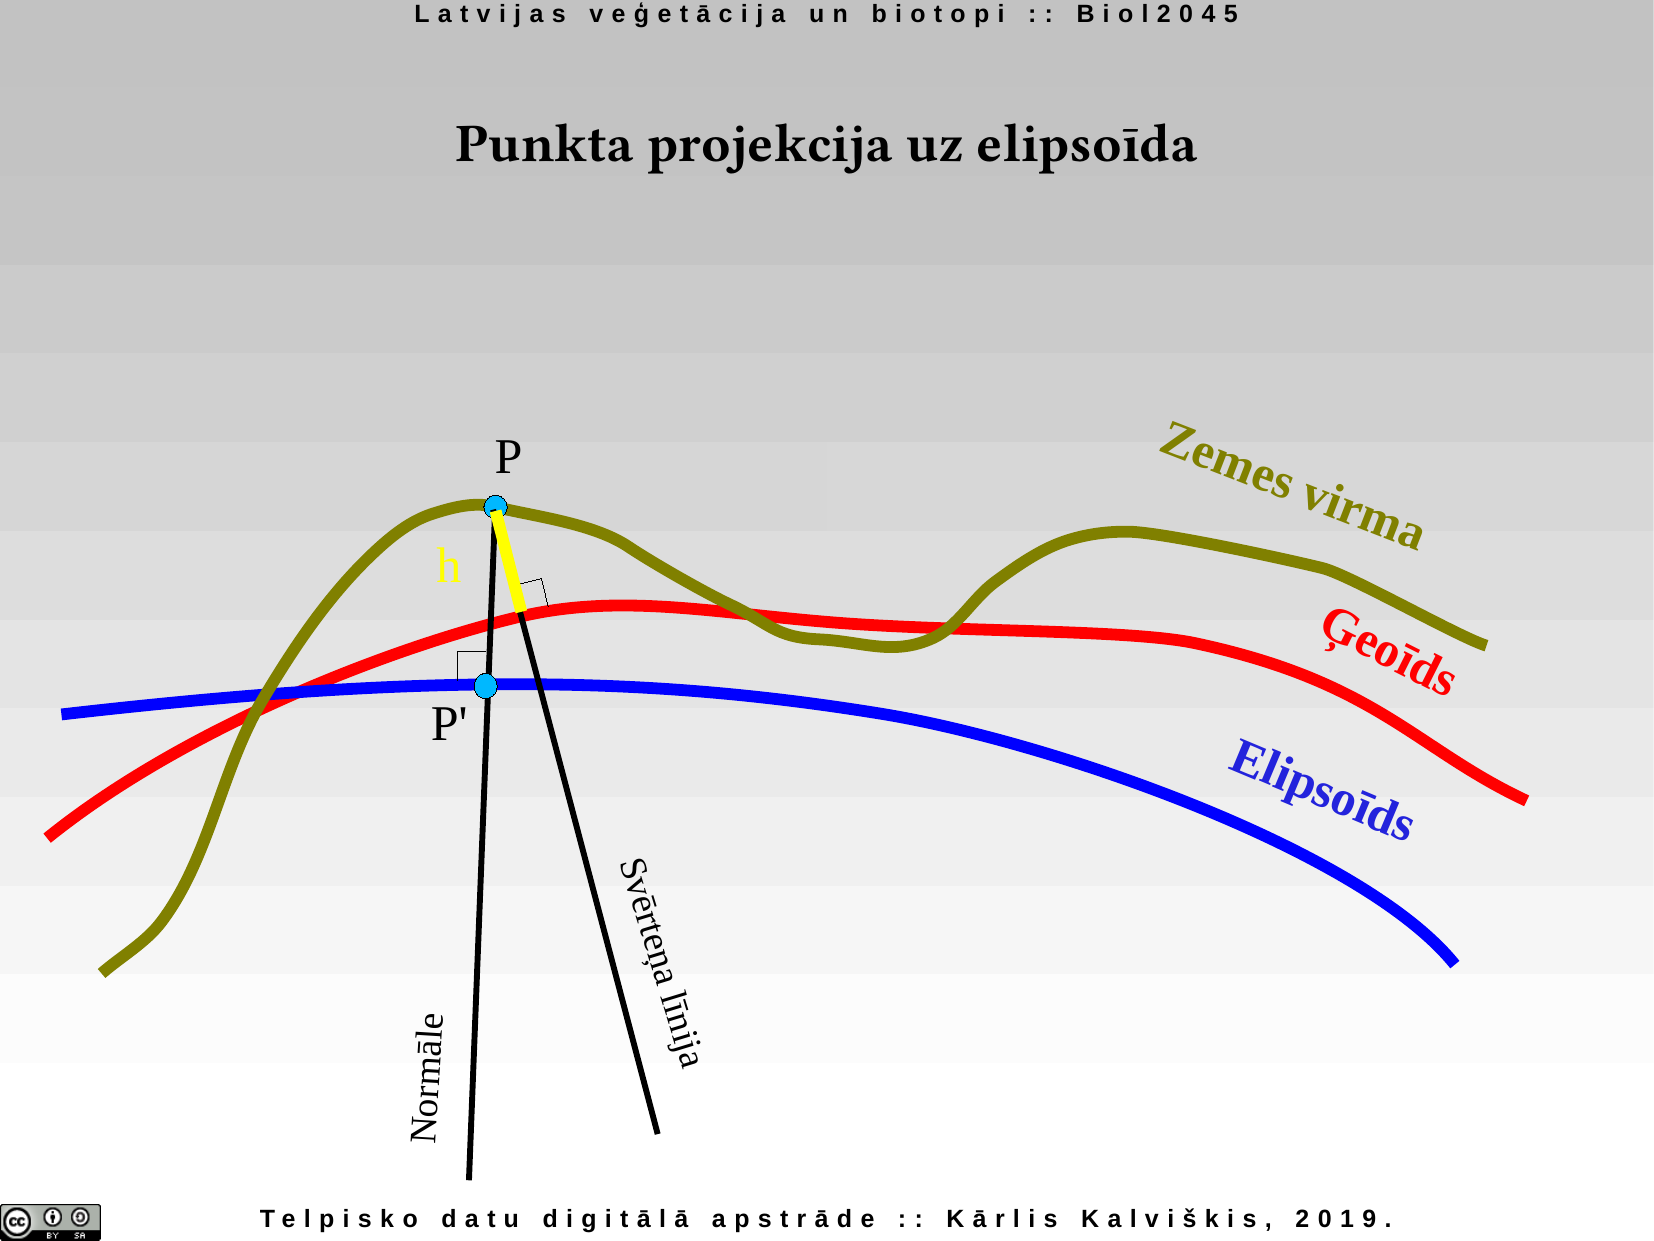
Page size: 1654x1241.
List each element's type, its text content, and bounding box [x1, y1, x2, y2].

text_box Ģeoīds [1299, 592, 1527, 762]
text_box Zemes virma [1144, 409, 1544, 631]
text_box [483, 495, 508, 518]
text_box Elipsoīds [1213, 727, 1510, 914]
title Punkta projekcija uz elipsoīda [0, 1, 1654, 287]
text_box P' [430, 696, 484, 774]
text_box [474, 673, 498, 699]
text_box Svērteņa līnija [595, 852, 741, 1164]
text_box P [494, 428, 536, 507]
text_box Normāle [401, 963, 471, 1147]
text_box h [436, 538, 462, 594]
picture [0, 287, 1654, 1241]
